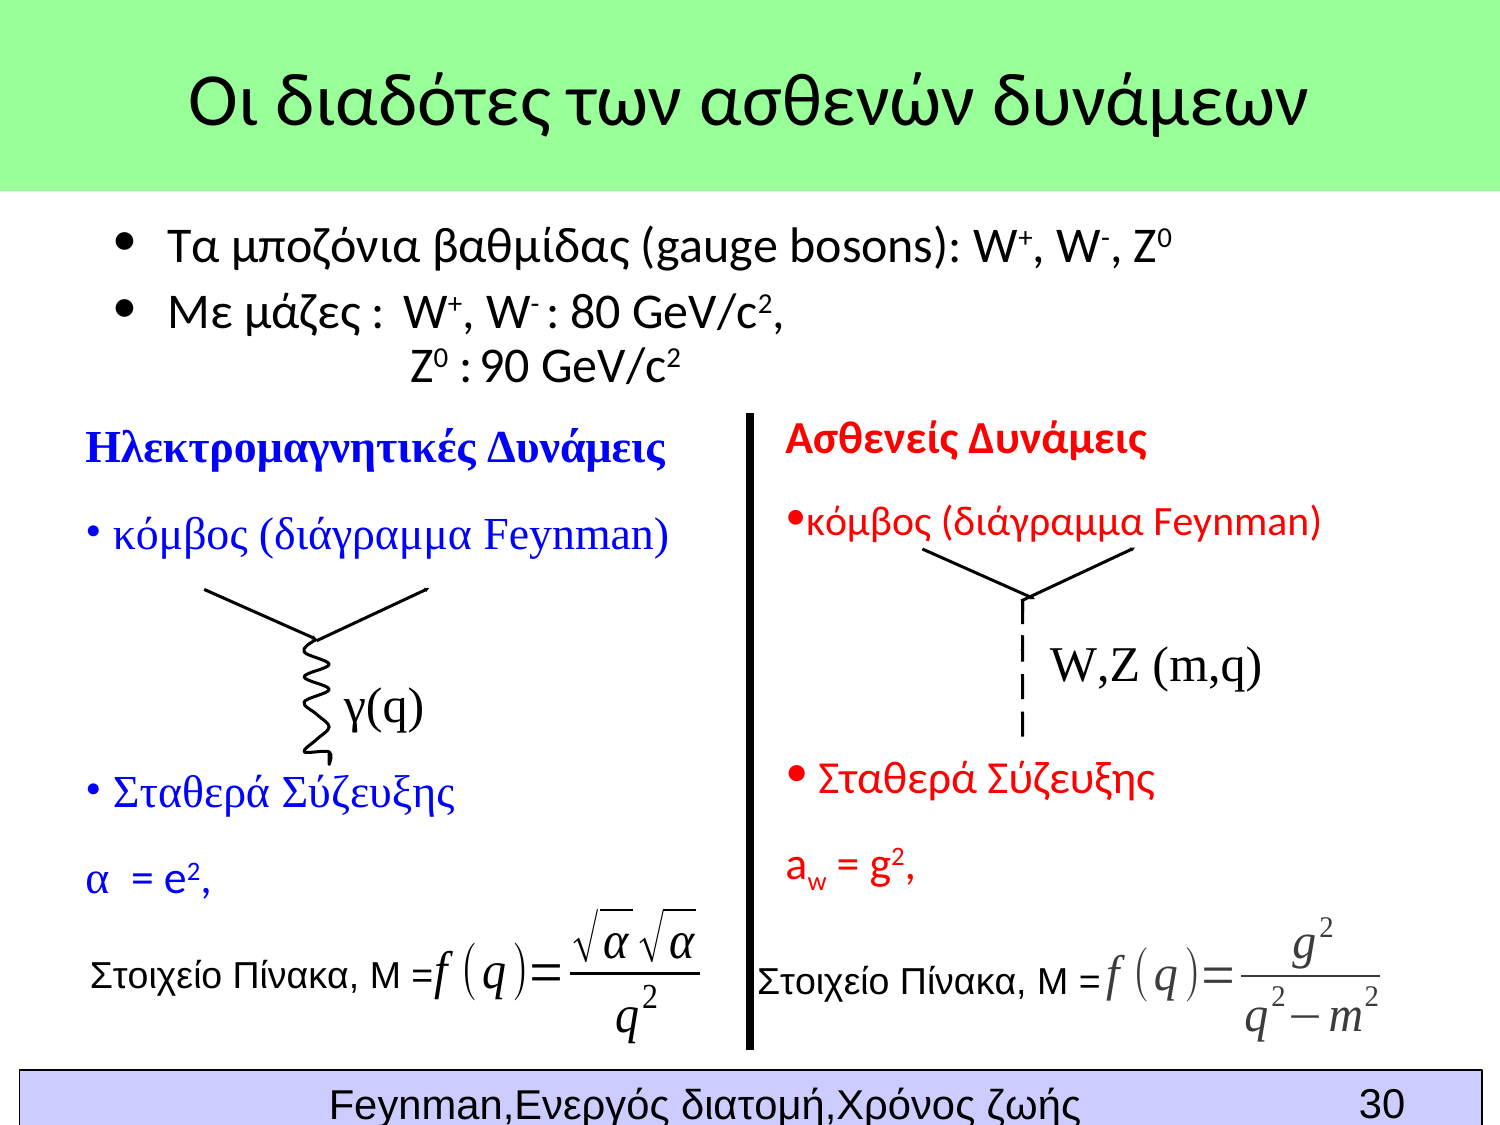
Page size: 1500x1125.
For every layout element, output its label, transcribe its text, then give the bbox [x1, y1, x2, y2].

chart [422, 906, 720, 1045]
text_box γ(q) [329, 664, 480, 740]
text_box W,Z (m,q) [1034, 623, 1286, 700]
chart [1093, 908, 1400, 1042]
text_box Ηλεκτρομαγνητικές Δυνάμεις κόμβος (διάγραμμα Feynman) Σταθερά Σύζευξης α = e2, [70, 409, 746, 911]
text_box Τα μποζόνια βαθμίδας (gauge bosons): W+, W-, Z0 Με μάζες : W+, W- : 80 GeV/c2, Z0 : 90 GeV/c2 [97, 211, 1461, 419]
text_box Στοιχείο Πίνακα, Μ = [742, 949, 1117, 1010]
text_box Ασθενείς Δυνάμεις κόμβος (διάγραμμα Feynman) Σταθερά Σύζευξης aw = g2, [770, 399, 1471, 991]
text_box Οι διαδότες των ασθενών δυνάμεων [0, 0, 1500, 192]
text_box Στοιχείο Πίνακα, Μ = [75, 943, 449, 1004]
